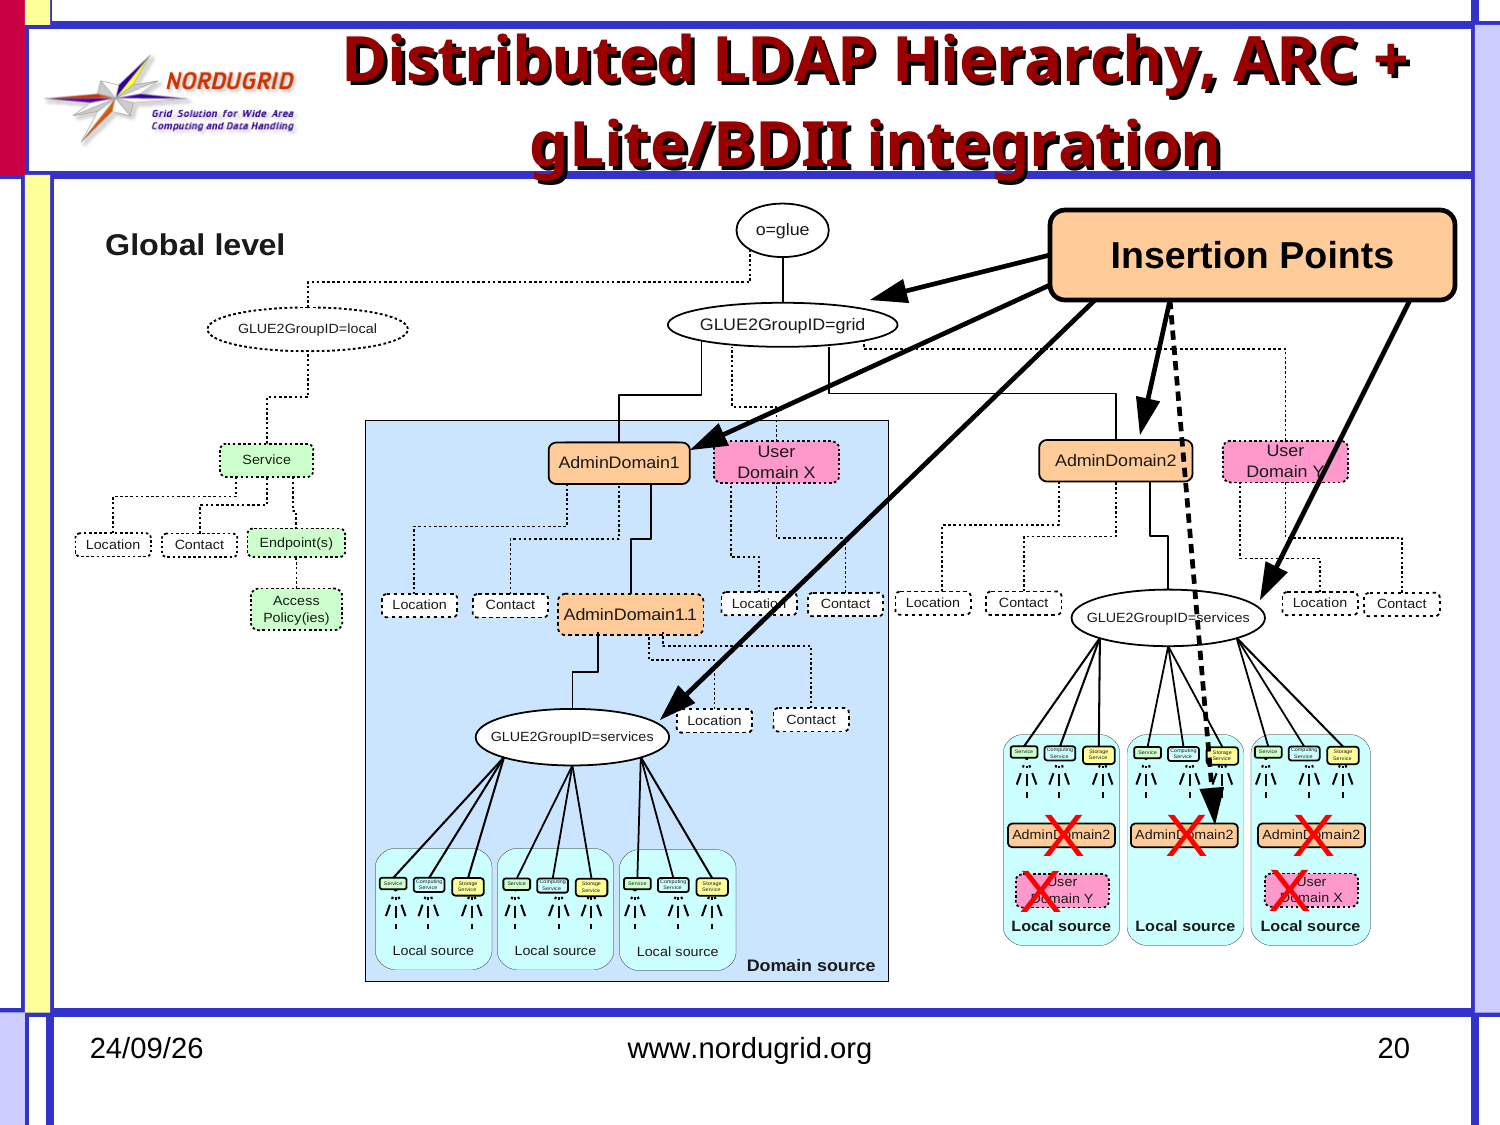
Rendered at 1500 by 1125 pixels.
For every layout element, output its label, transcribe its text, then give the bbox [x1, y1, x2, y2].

chart [53, 151, 1451, 1006]
picture [40, 49, 301, 148]
text_box Insertion Points [1050, 210, 1456, 301]
title Distributed LDAP Hierarchy, ARC + gLite/BDII integration [324, 17, 1428, 151]
